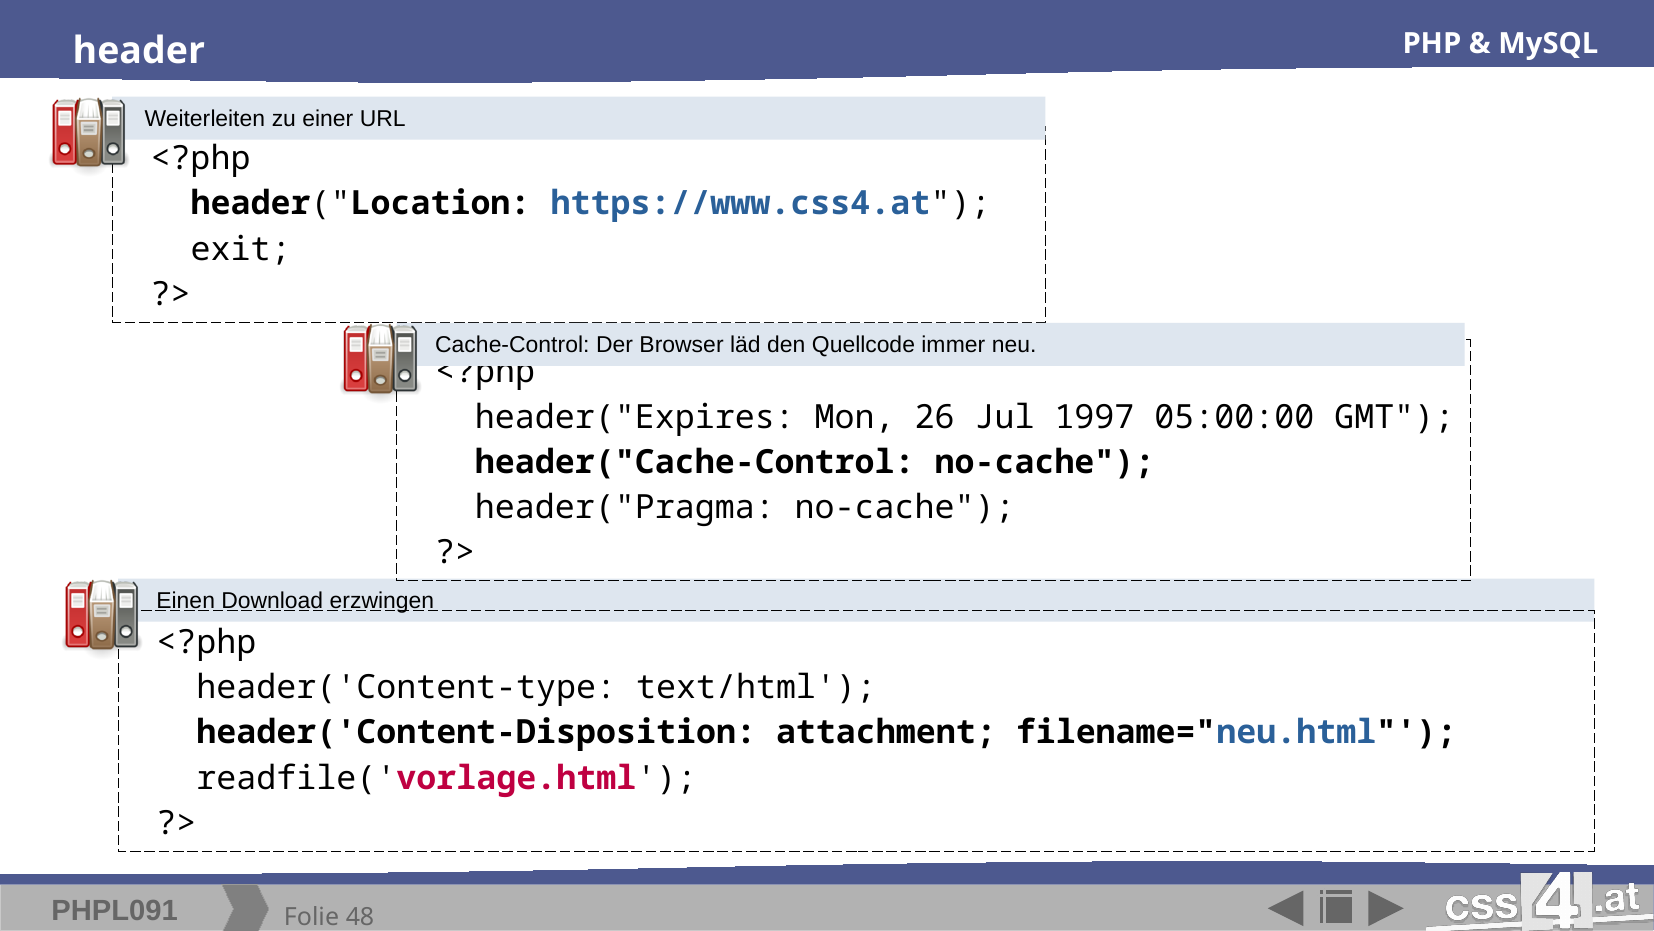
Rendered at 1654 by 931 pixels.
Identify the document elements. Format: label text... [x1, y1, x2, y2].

picture [336, 316, 426, 406]
text_box header [57, 16, 469, 69]
text_box Weiterleiten zu einer URL [134, 96, 1046, 140]
text_box Cache-Control: Der Browser läd den Quellcode immer neu. [426, 322, 1465, 366]
text_box [0, 0, 1654, 83]
text_box PHPL091 [36, 886, 209, 931]
text_box <?php header('Content-type: text/html'); header('Content-Disposition: attachment; filename="neu.html"'); readfile('vorlage.html'); ?> [118, 618, 1595, 844]
picture [45, 90, 134, 179]
text_box PHP & MySQL [1387, 15, 1619, 60]
text_box Folie <Foliennummer> [269, 891, 542, 931]
text_box <?php header("Expires: Mon, 26 Jul 1997 05:00:00 GMT"); header("Cache-Control: no-cache"); header("Pragma: no-cache"); ?> [396, 365, 1471, 556]
text_box [0, 861, 1654, 931]
picture [58, 572, 147, 662]
text_box <?php header("Location: https://www.css4.at"); exit; ?> [112, 141, 1046, 308]
text_box Einen Download erzwingen [147, 578, 1595, 618]
picture [1426, 872, 1654, 931]
